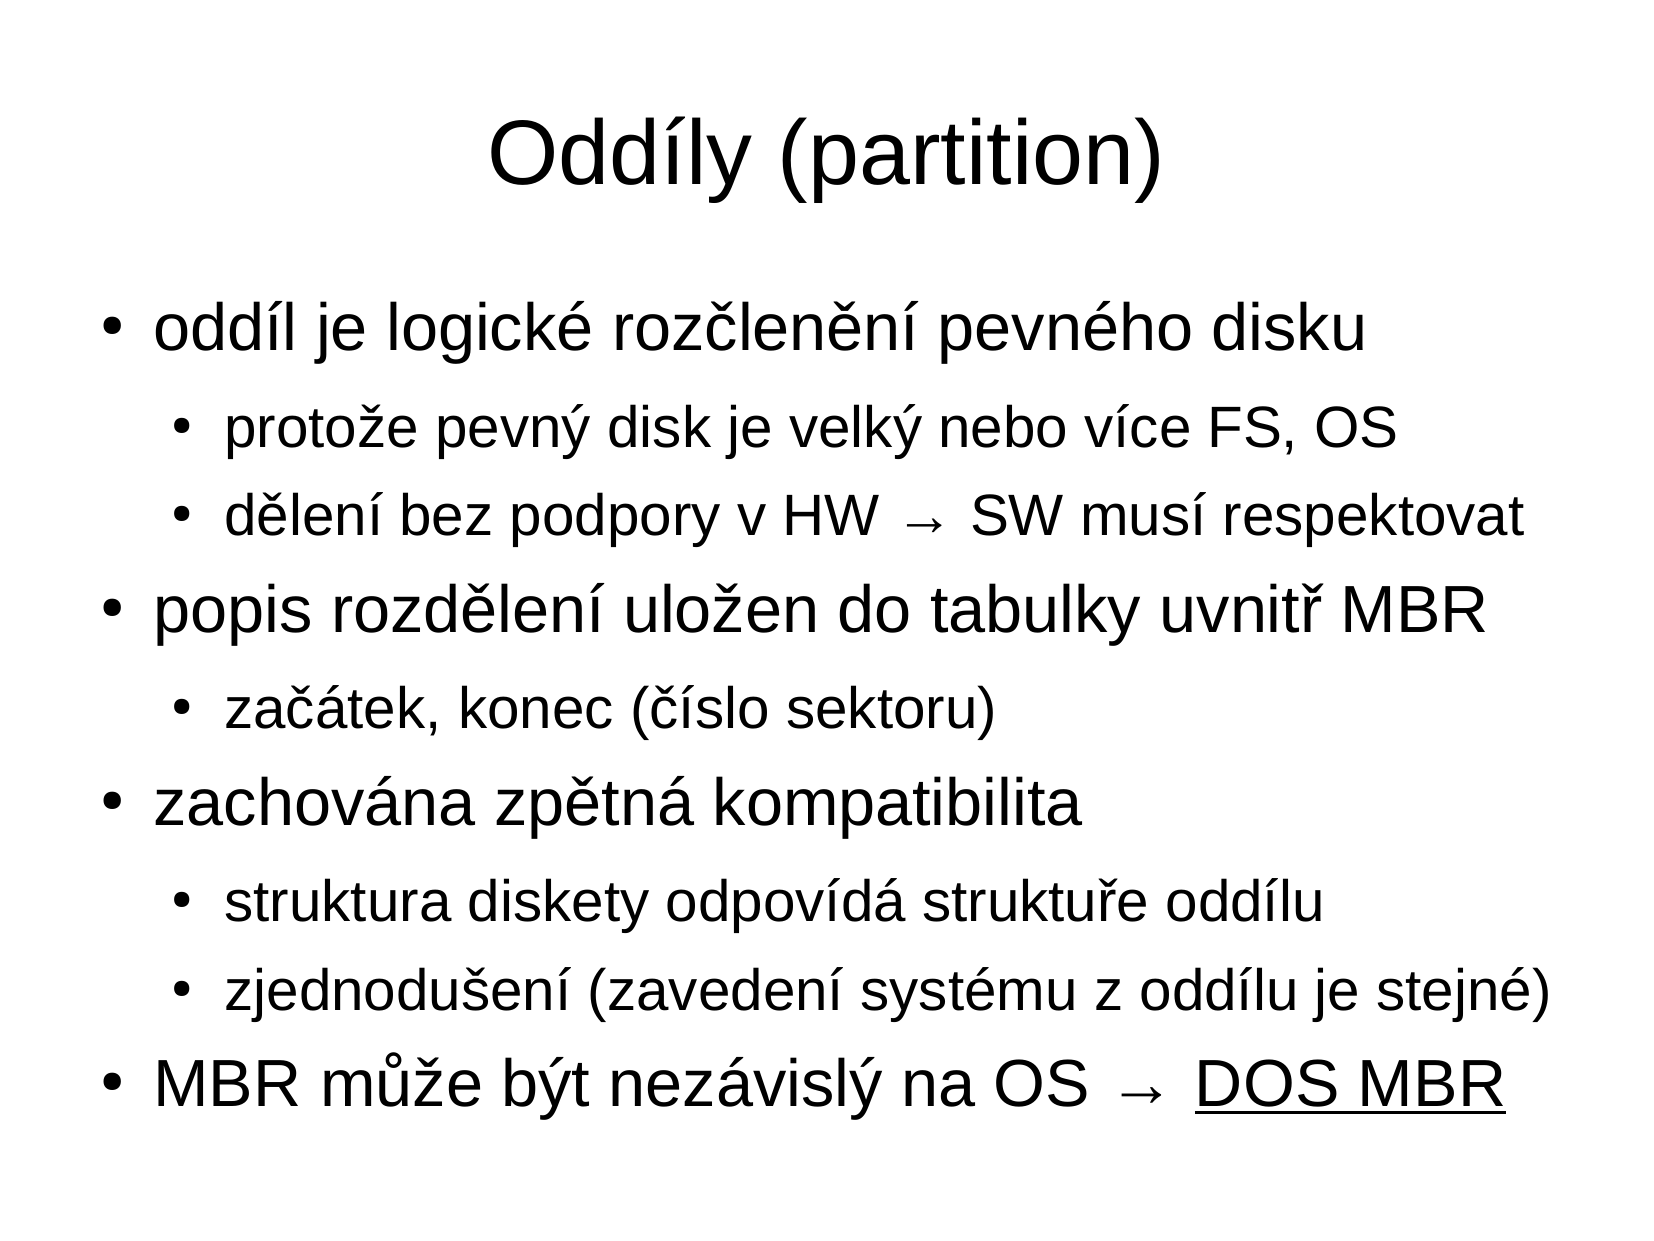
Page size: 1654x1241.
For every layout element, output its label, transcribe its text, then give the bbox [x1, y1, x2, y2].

title Oddíly (partition) [82, 56, 1571, 250]
list oddíl je logické rozčlenění pevného disku protože pevný disk je velký nebo více FS, OS dělení bez podpory v HW → SW musí respektovat popis rozdělení uložen do tabulky uvnitř MBR začátek, konec (číslo sektoru) zachována zpětná kompatibilita struktura diskety odpovídá struktuře oddílu zjednodušení (zavedení systému z oddílu je stejné) MBR může být nezávislý na OS → DOS MBR [82, 290, 1571, 1122]
